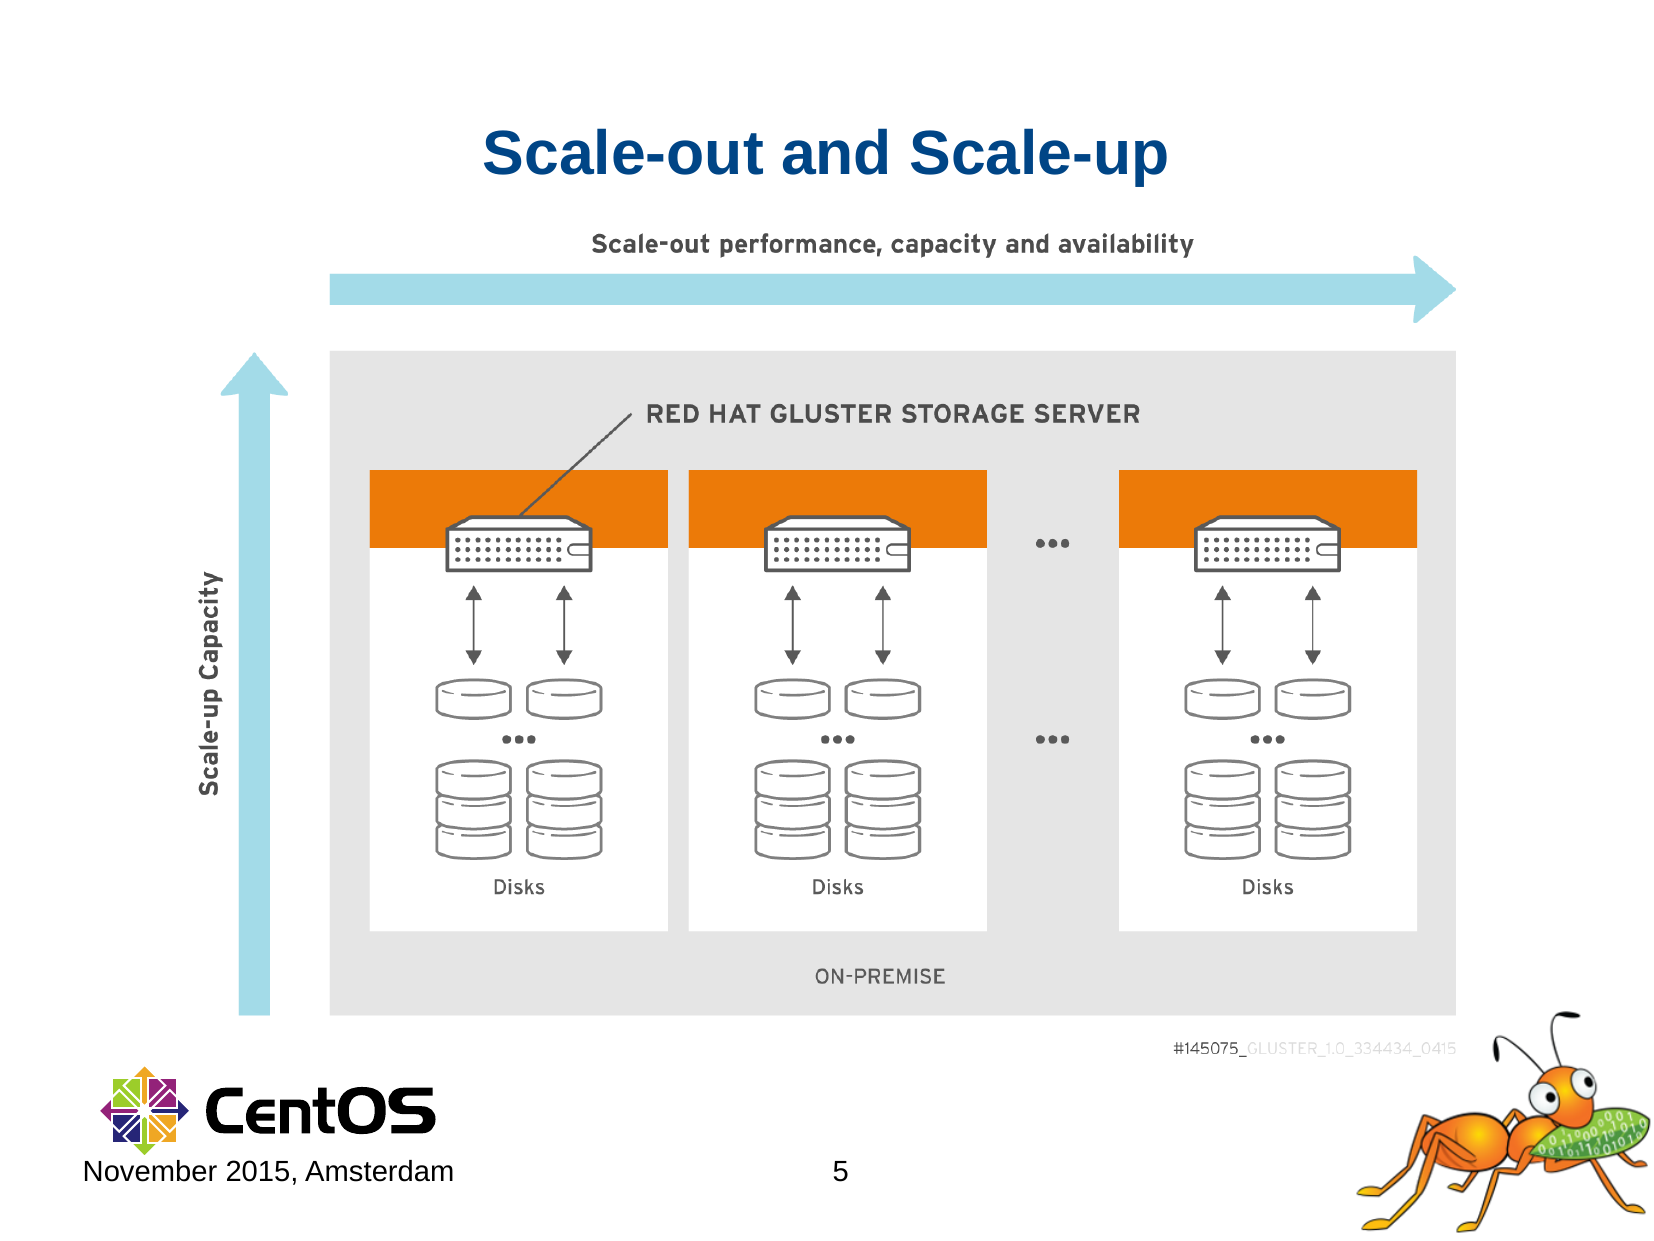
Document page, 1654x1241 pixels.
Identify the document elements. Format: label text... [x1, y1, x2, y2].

picture [198, 233, 1654, 1235]
title Scale-out and Scale-up [82, 49, 1571, 257]
